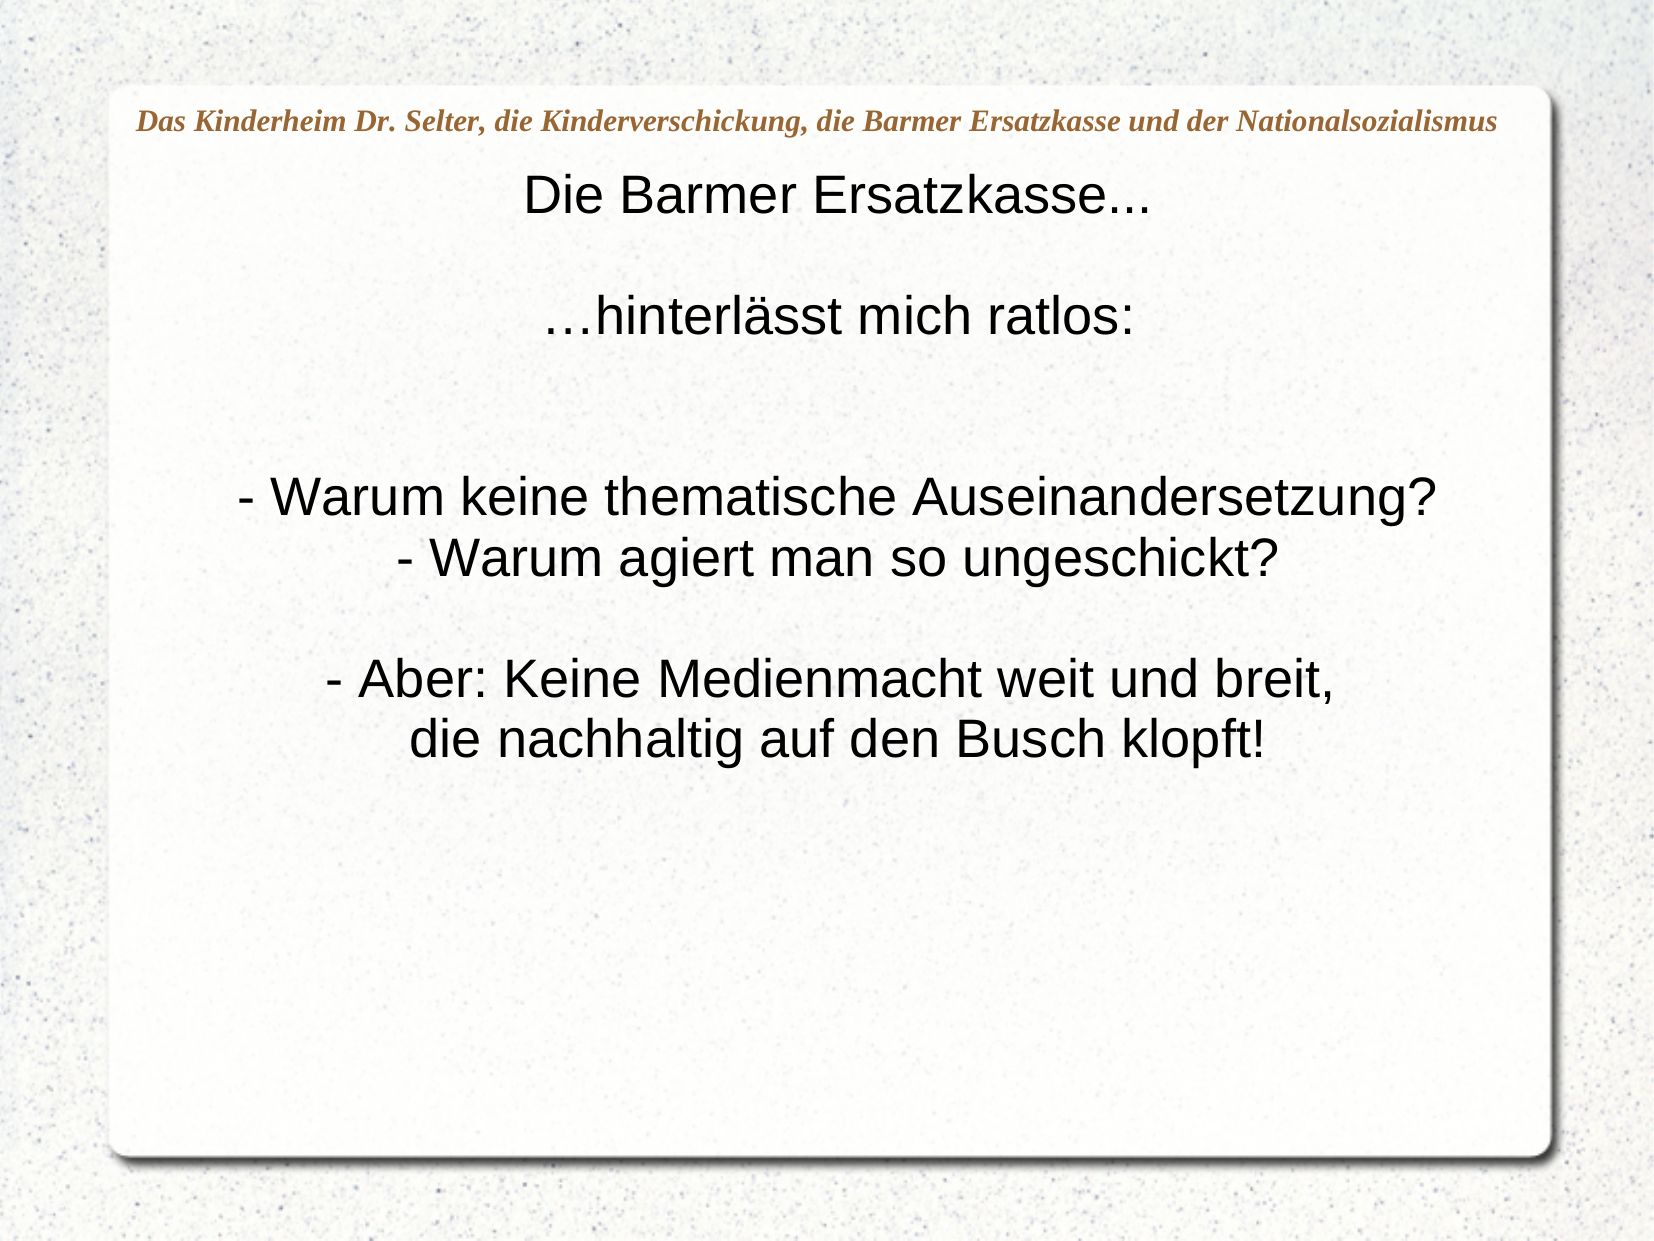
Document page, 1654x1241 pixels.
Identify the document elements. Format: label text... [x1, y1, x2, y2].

picture [0, 0, 1654, 1241]
subtitle Die Barmer Ersatzkasse... …hinterlässt mich ratlos: - Warum keine thematische Auseinandersetzung? - Warum agiert man so ungeschickt? - Aber: Keine Medienmacht weit und breit, die nachhaltig auf den Busch klopft! [35, 0, 1642, 1222]
